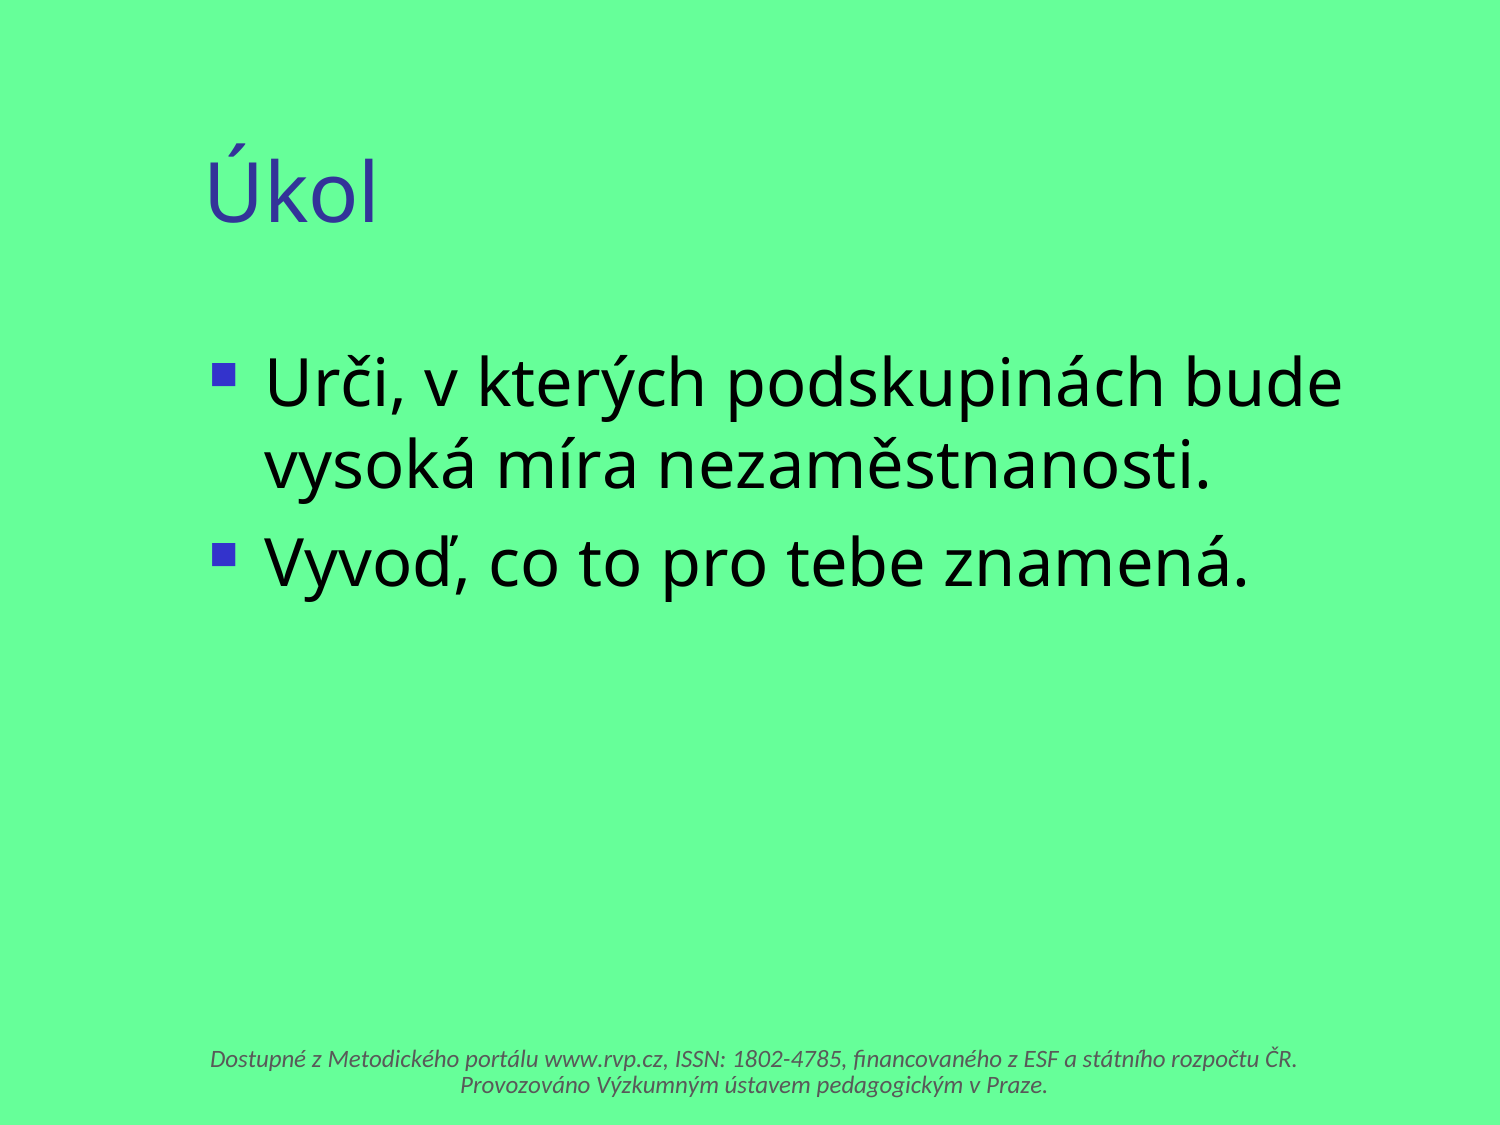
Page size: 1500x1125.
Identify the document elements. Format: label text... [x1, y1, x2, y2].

text_box Dostupné z Metodického portálu www.rvp.cz, ISSN: 1802-4785, financovaného z ESF a státního rozpočtu ČR. Provozováno Výzkumným ústavem pedagogickým v Praze. [133, 1042, 1377, 1103]
title Úkol [188, 7, 1467, 248]
list Urči, v kterých podskupinách bude vysoká míra nezaměstnanosti. Vyvoď, co to pro tebe znamená. [193, 331, 1469, 1032]
